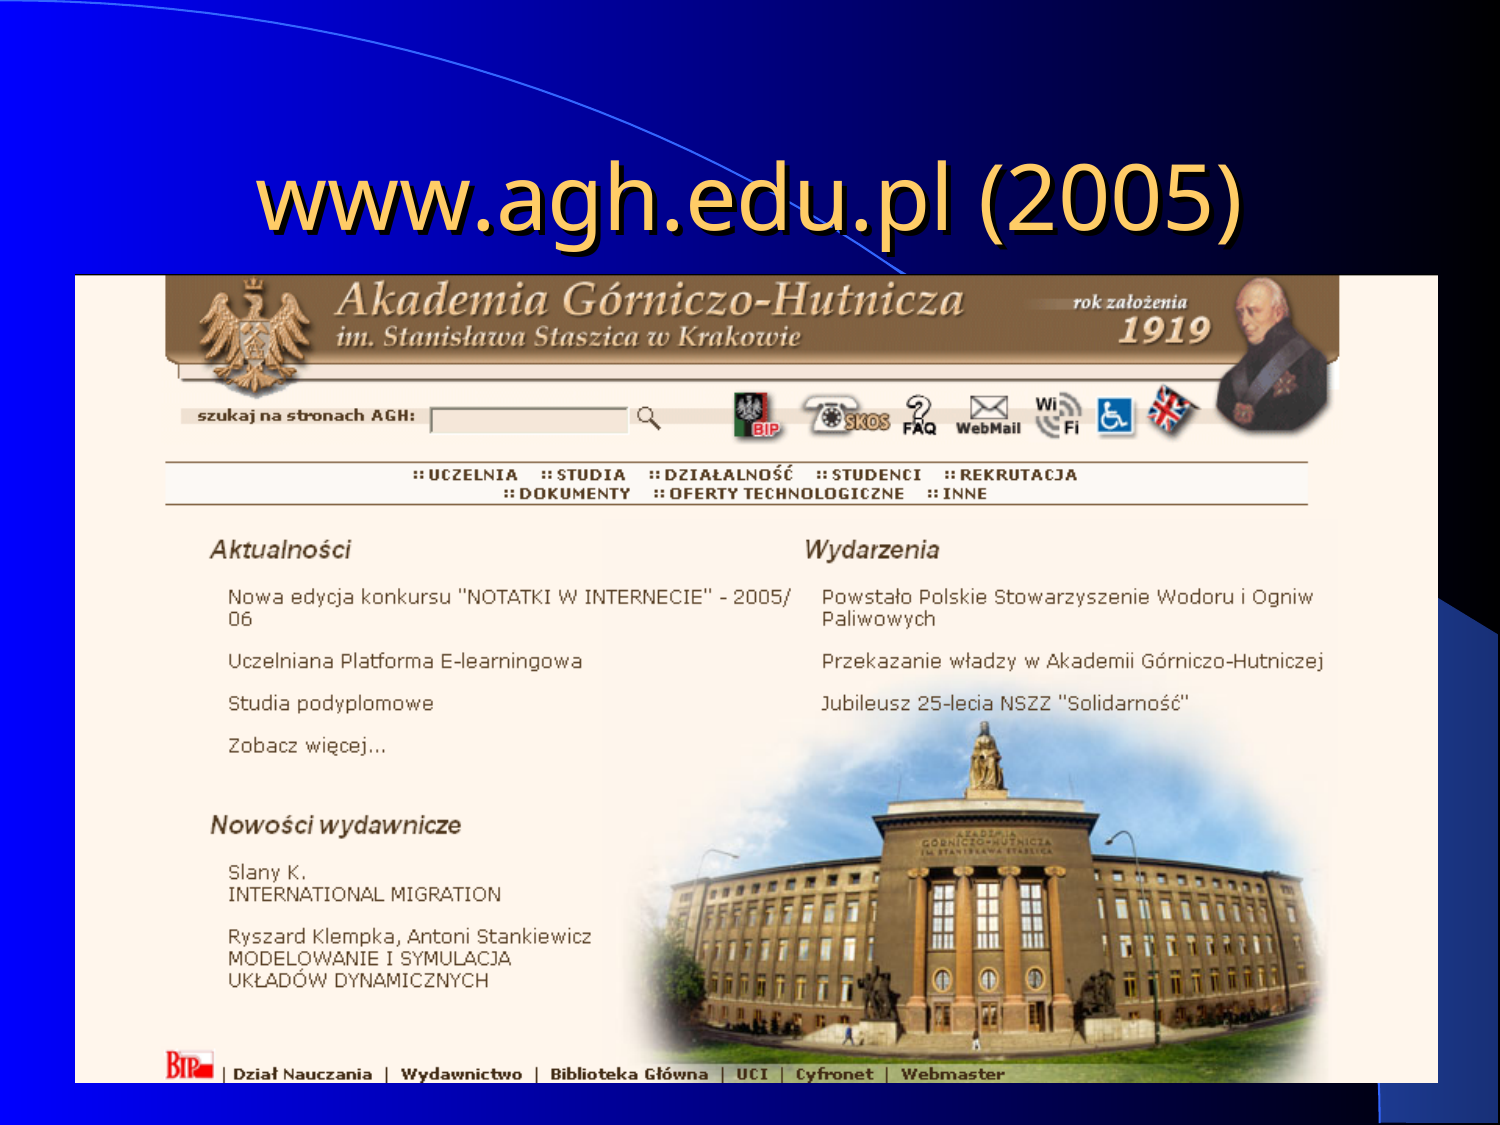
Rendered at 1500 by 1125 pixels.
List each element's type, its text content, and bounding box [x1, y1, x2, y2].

title www.agh.edu.pl (2005) [112, 99, 1388, 274]
chart [75, 275, 1438, 1083]
